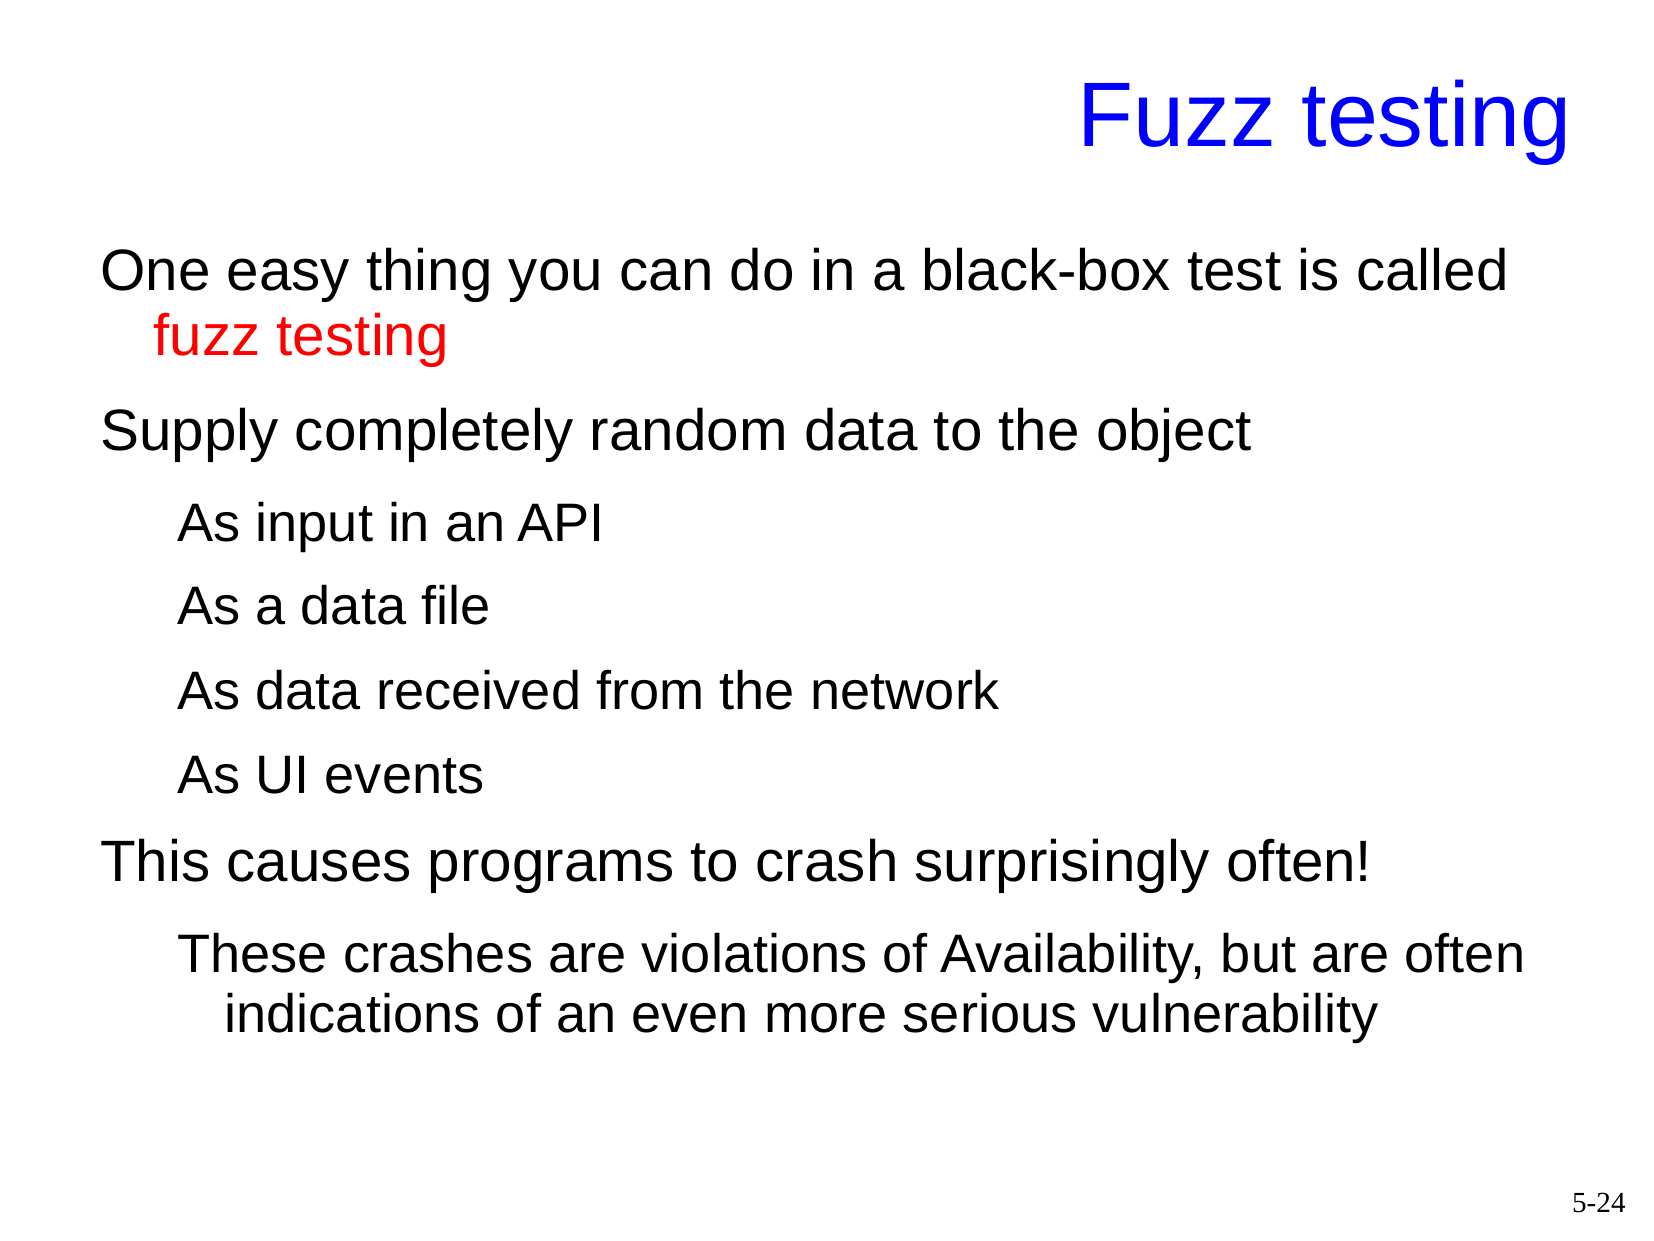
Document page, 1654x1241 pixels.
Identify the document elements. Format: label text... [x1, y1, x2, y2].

list One easy thing you can do in a black-box test is called fuzz testing Supply completely random data to the object As input in an API As a data file As data received from the network As UI events This causes programs to crash surprisingly often! These crashes are violations of Availability, but are often indications of an even more serious vulnerability [82, 237, 1571, 1156]
title Fuzz testing [84, 18, 1573, 211]
